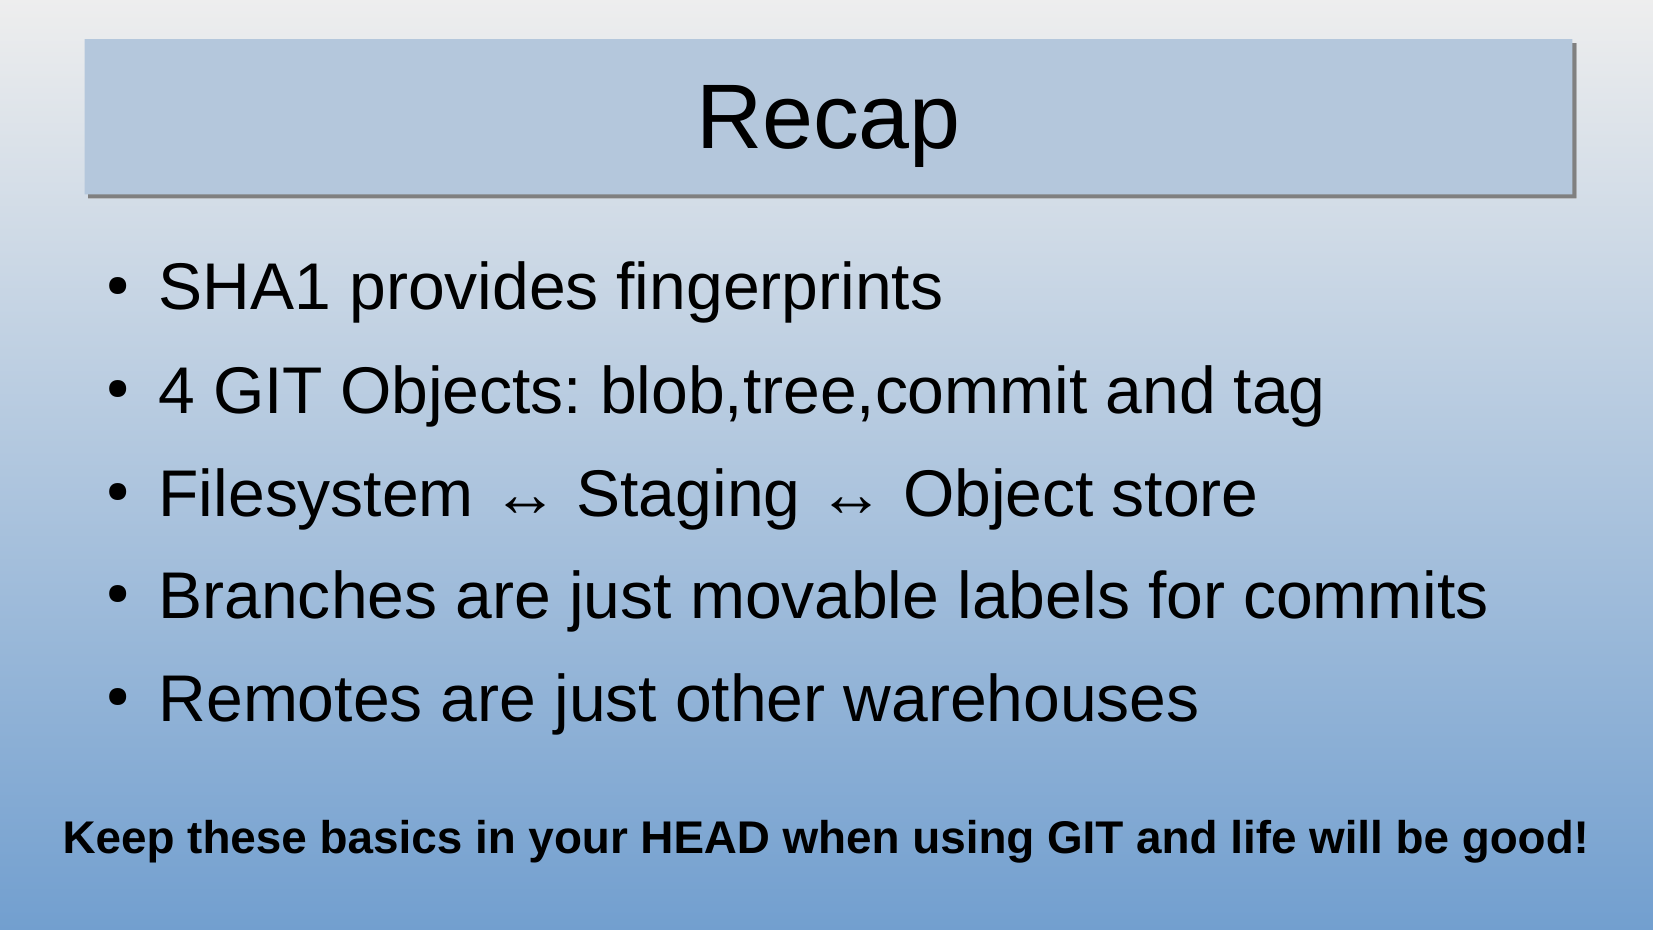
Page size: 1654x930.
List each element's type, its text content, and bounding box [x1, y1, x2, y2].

list SHA1 provides fingerprints 4 GIT Objects: blob,tree,commit and tag Filesystem ↔ Staging ↔ Object store Branches are just movable labels for commits Remotes are just other warehouses [88, 250, 1577, 741]
title Recap [84, 39, 1573, 195]
text_box Keep these basics in your HEAD when using GIT and life will be good! [47, 804, 1606, 871]
